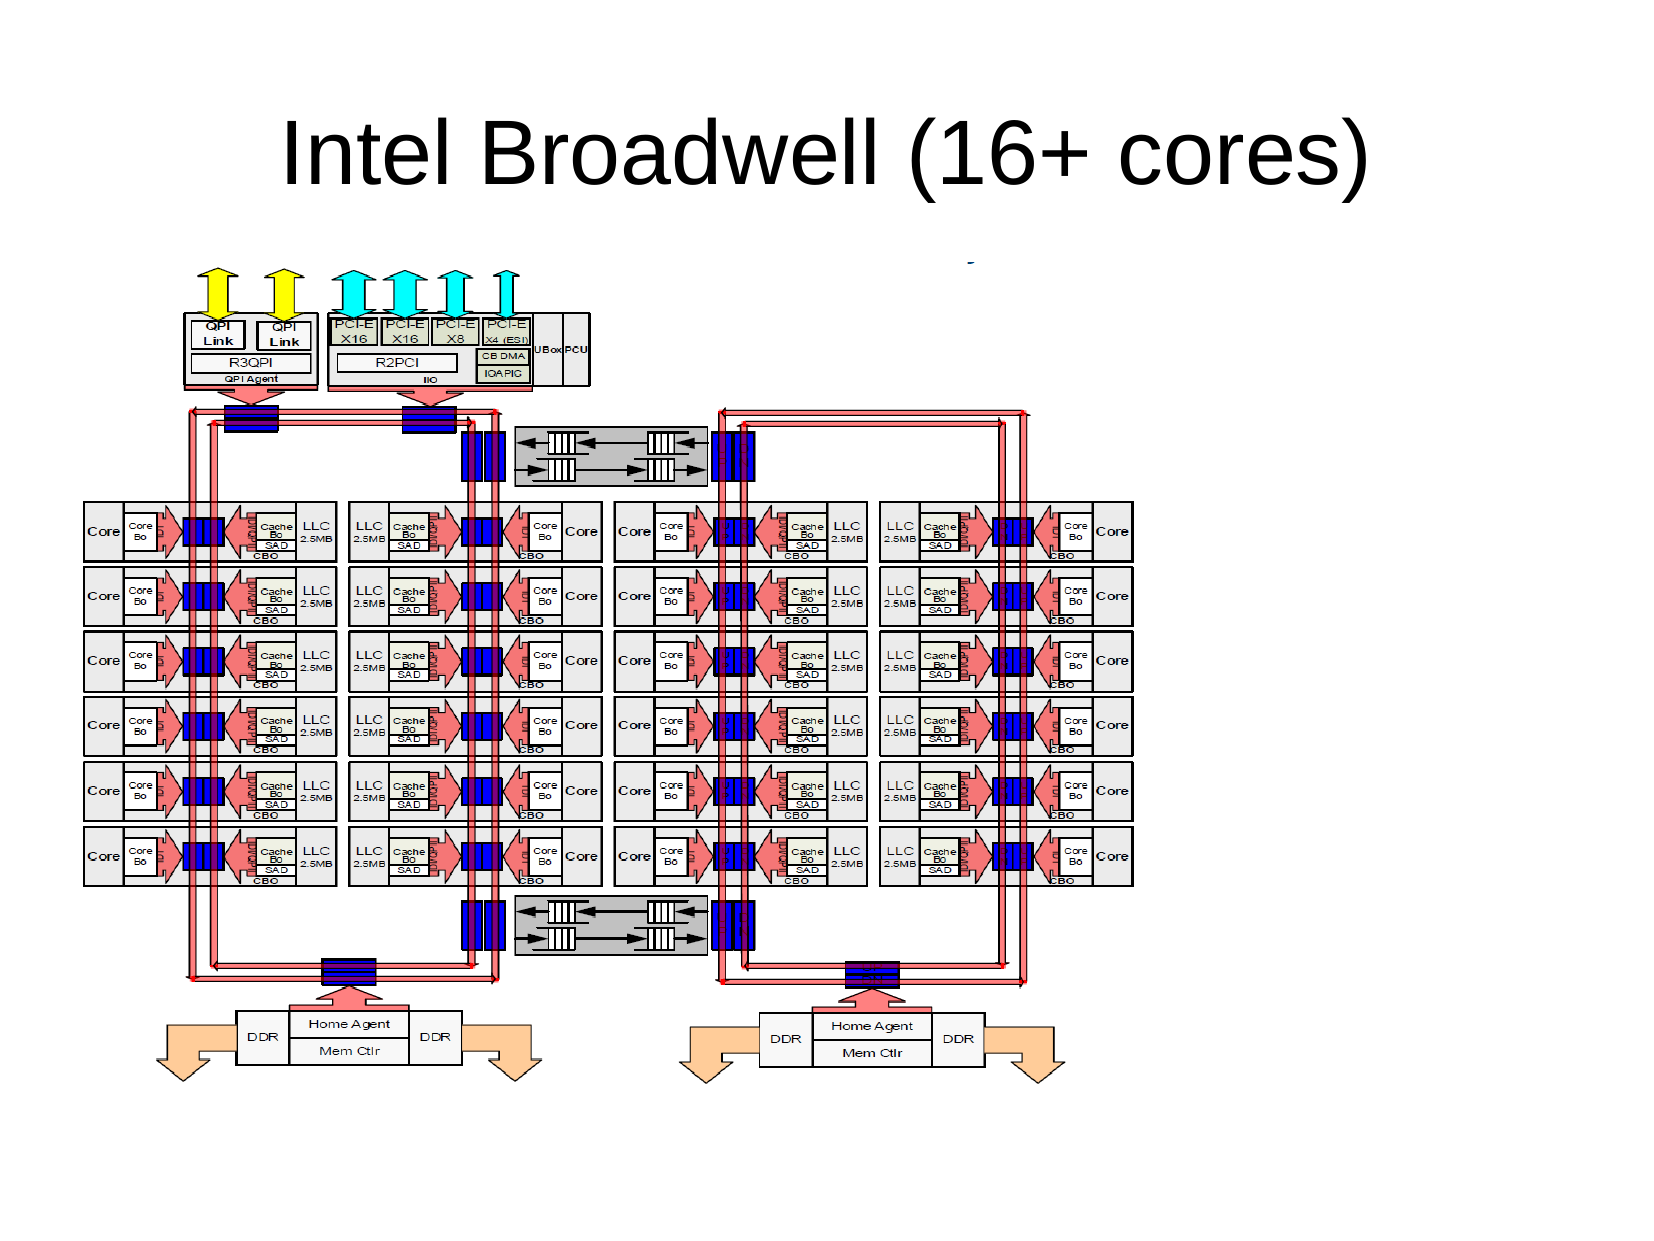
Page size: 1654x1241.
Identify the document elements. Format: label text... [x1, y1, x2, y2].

title Intel Broadwell (16+ cores) [82, 49, 1571, 257]
picture [75, 262, 1147, 1088]
